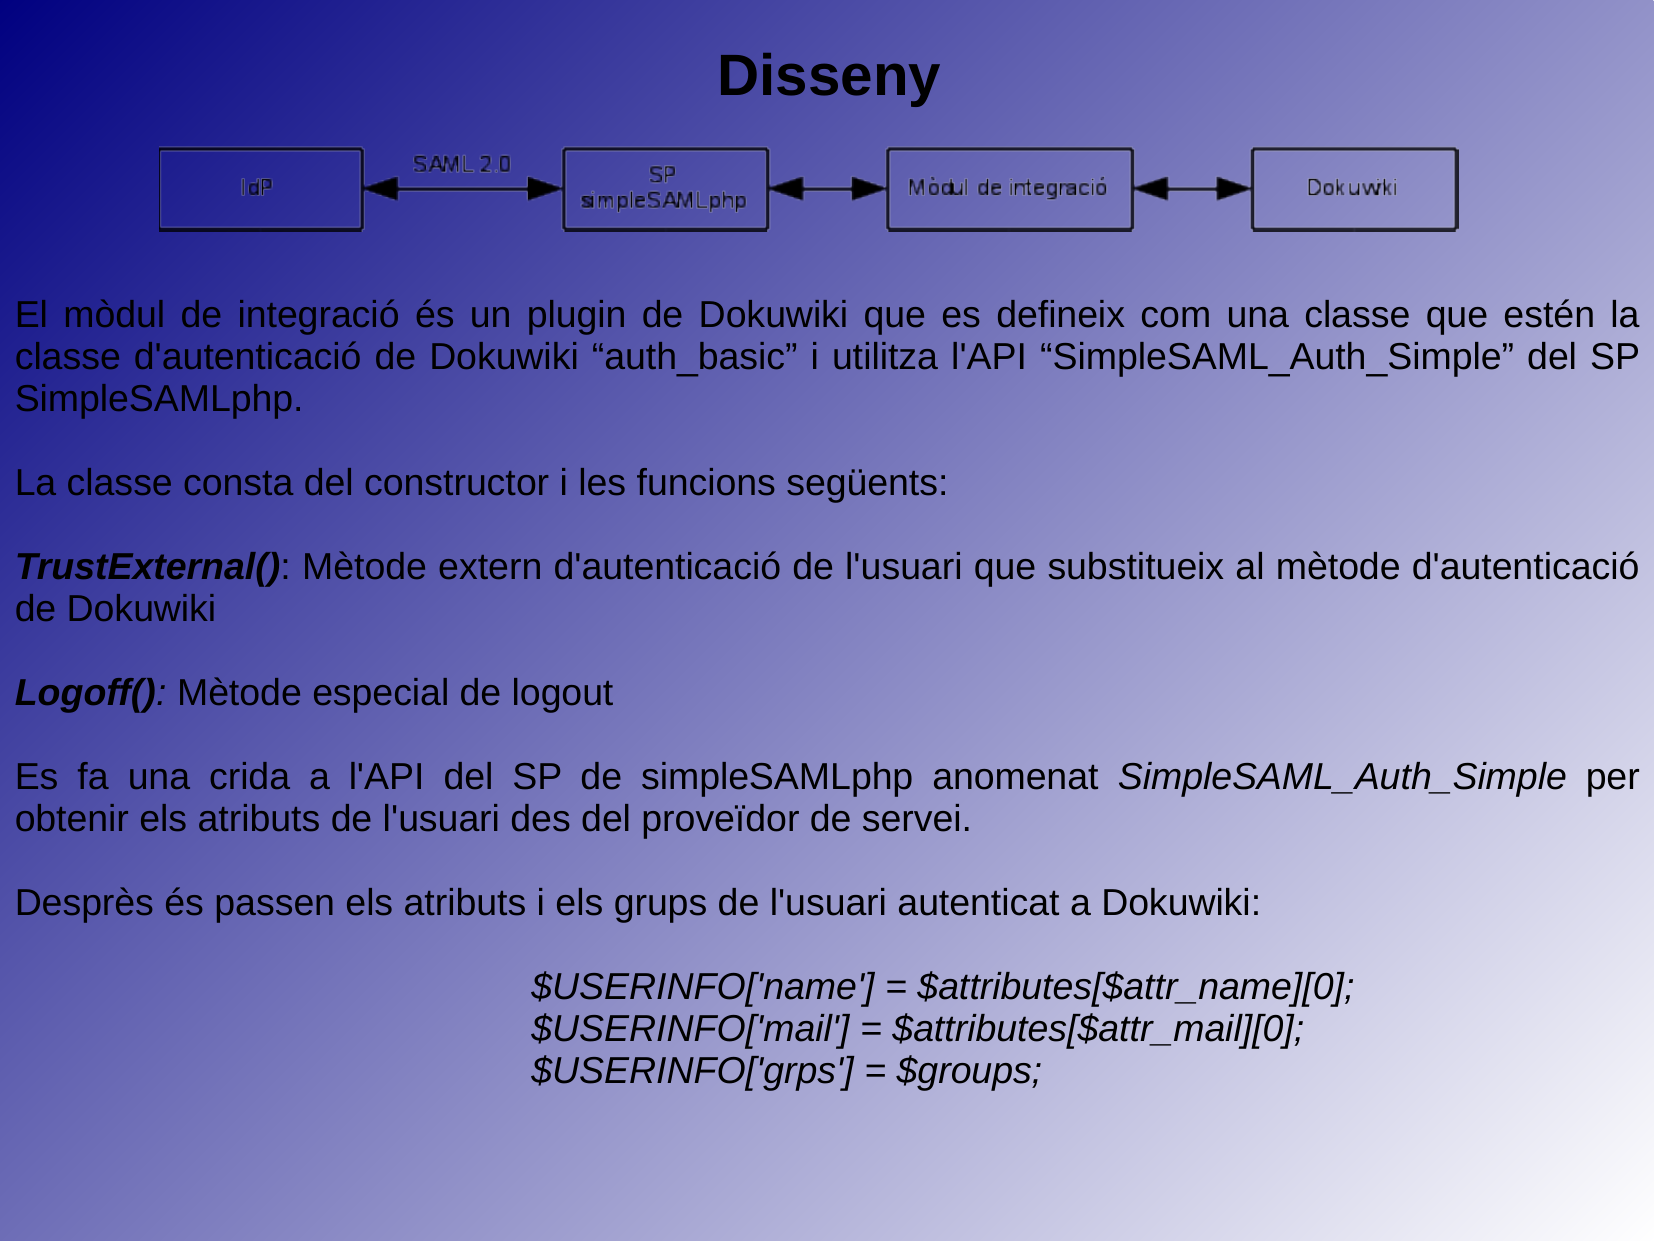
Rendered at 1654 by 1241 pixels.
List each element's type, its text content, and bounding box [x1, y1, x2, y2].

picture [159, 141, 1459, 232]
text_box El mòdul de integració és un plugin de Dokuwiki que es defineix com una classe que estén la classe d'autenticació de Dokuwiki “auth_basic” i utilitza l'API “SimpleSAML_Auth_Simple” del SP SimpleSAMLphp. La classe consta del constructor i les funcions següents: TrustExternal(): Mètode extern d'autenticació de l'usuari que substitueix al mètode d'autenticació de Dokuwiki Logoff(): Mètode especial de logout Es fa una crida a l'API del SP de simpleSAMLphp anomenat SimpleSAML_Auth_Simple per obtenir els atributs de l'usuari des del proveïdor de servei. Desprès és passen els atributs i els grups de l'usuari autenticat a Dokuwiki: $USERINFO['name'] = $attributes[$attr_name][0]; $USERINFO['mail'] = $attributes[$attr_mail][0]; $USERINFO['grps'] = $groups; [0, 286, 1654, 1225]
text_box Disseny [702, 35, 956, 116]
